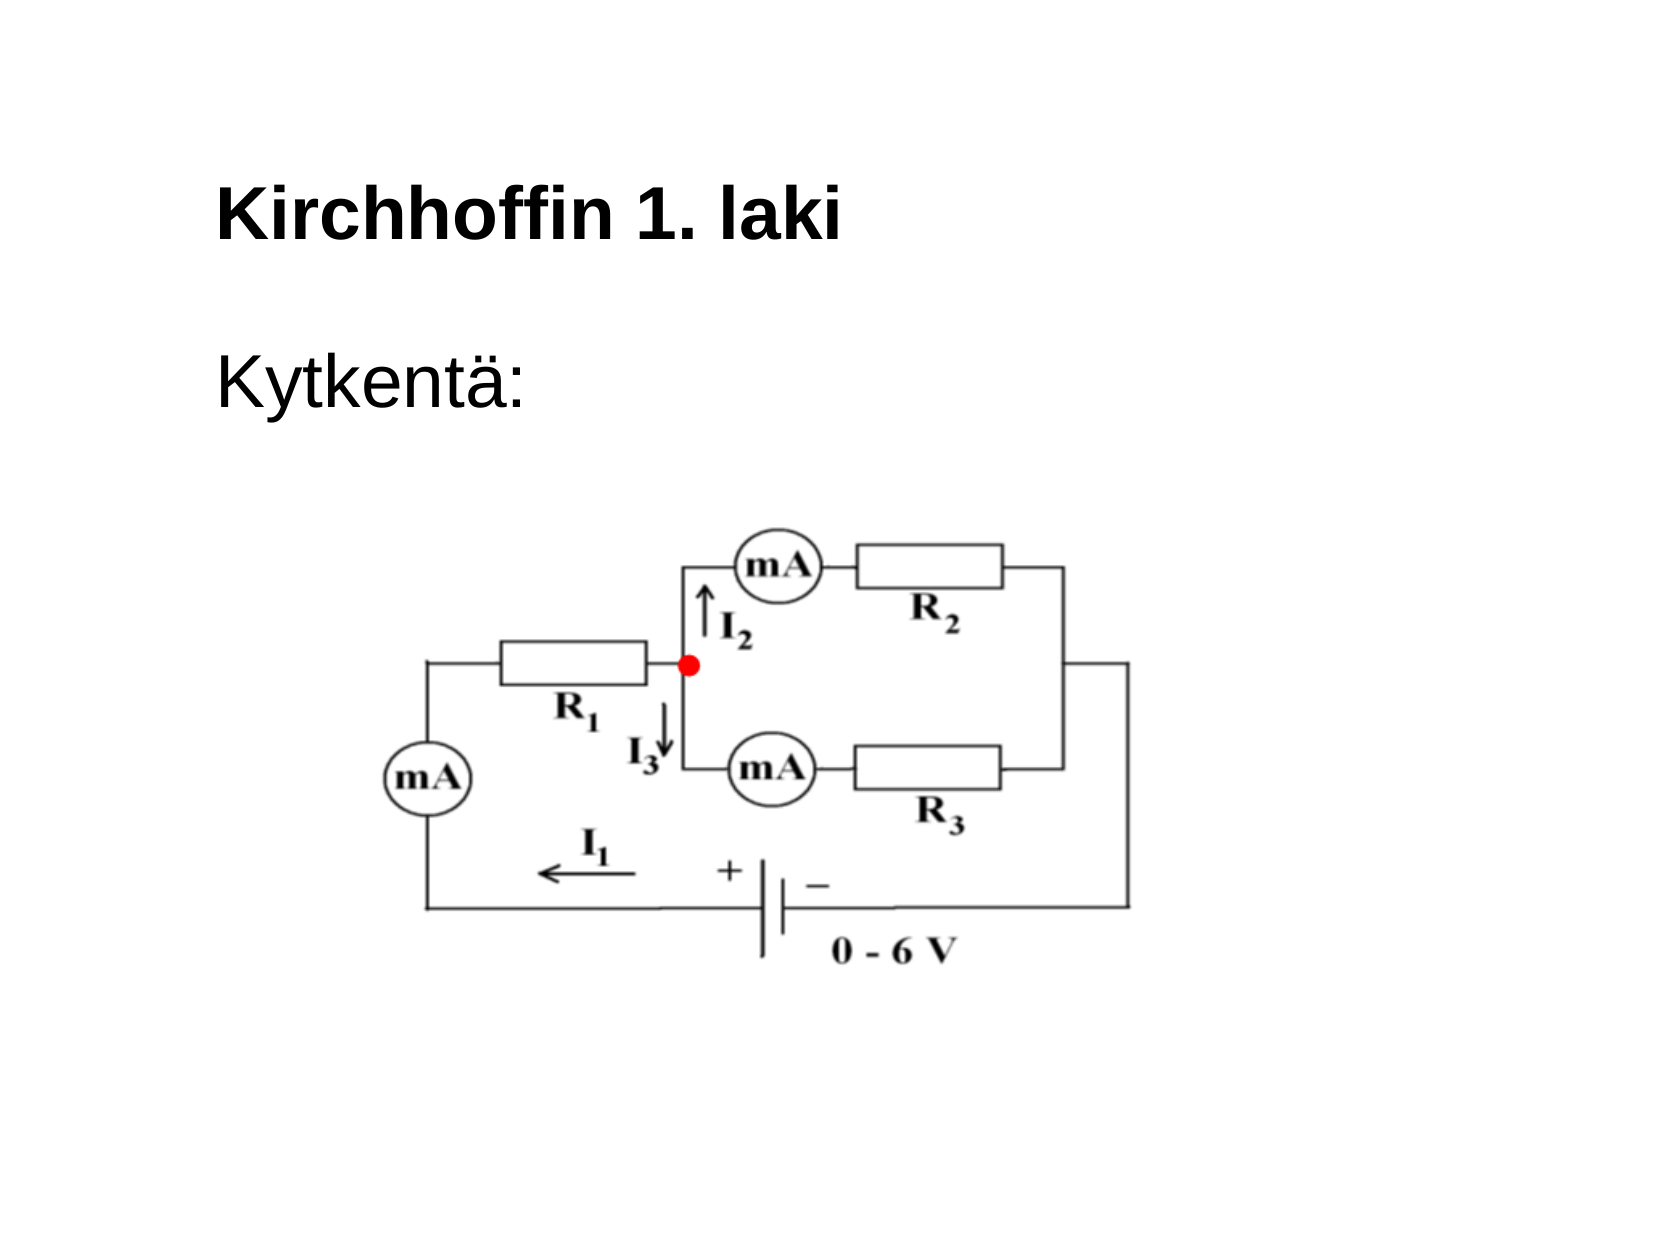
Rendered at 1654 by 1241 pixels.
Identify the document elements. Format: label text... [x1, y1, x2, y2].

text_box Kirchhoffin 1. laki Kytkentä: [200, 165, 1394, 480]
picture [357, 479, 1193, 1001]
